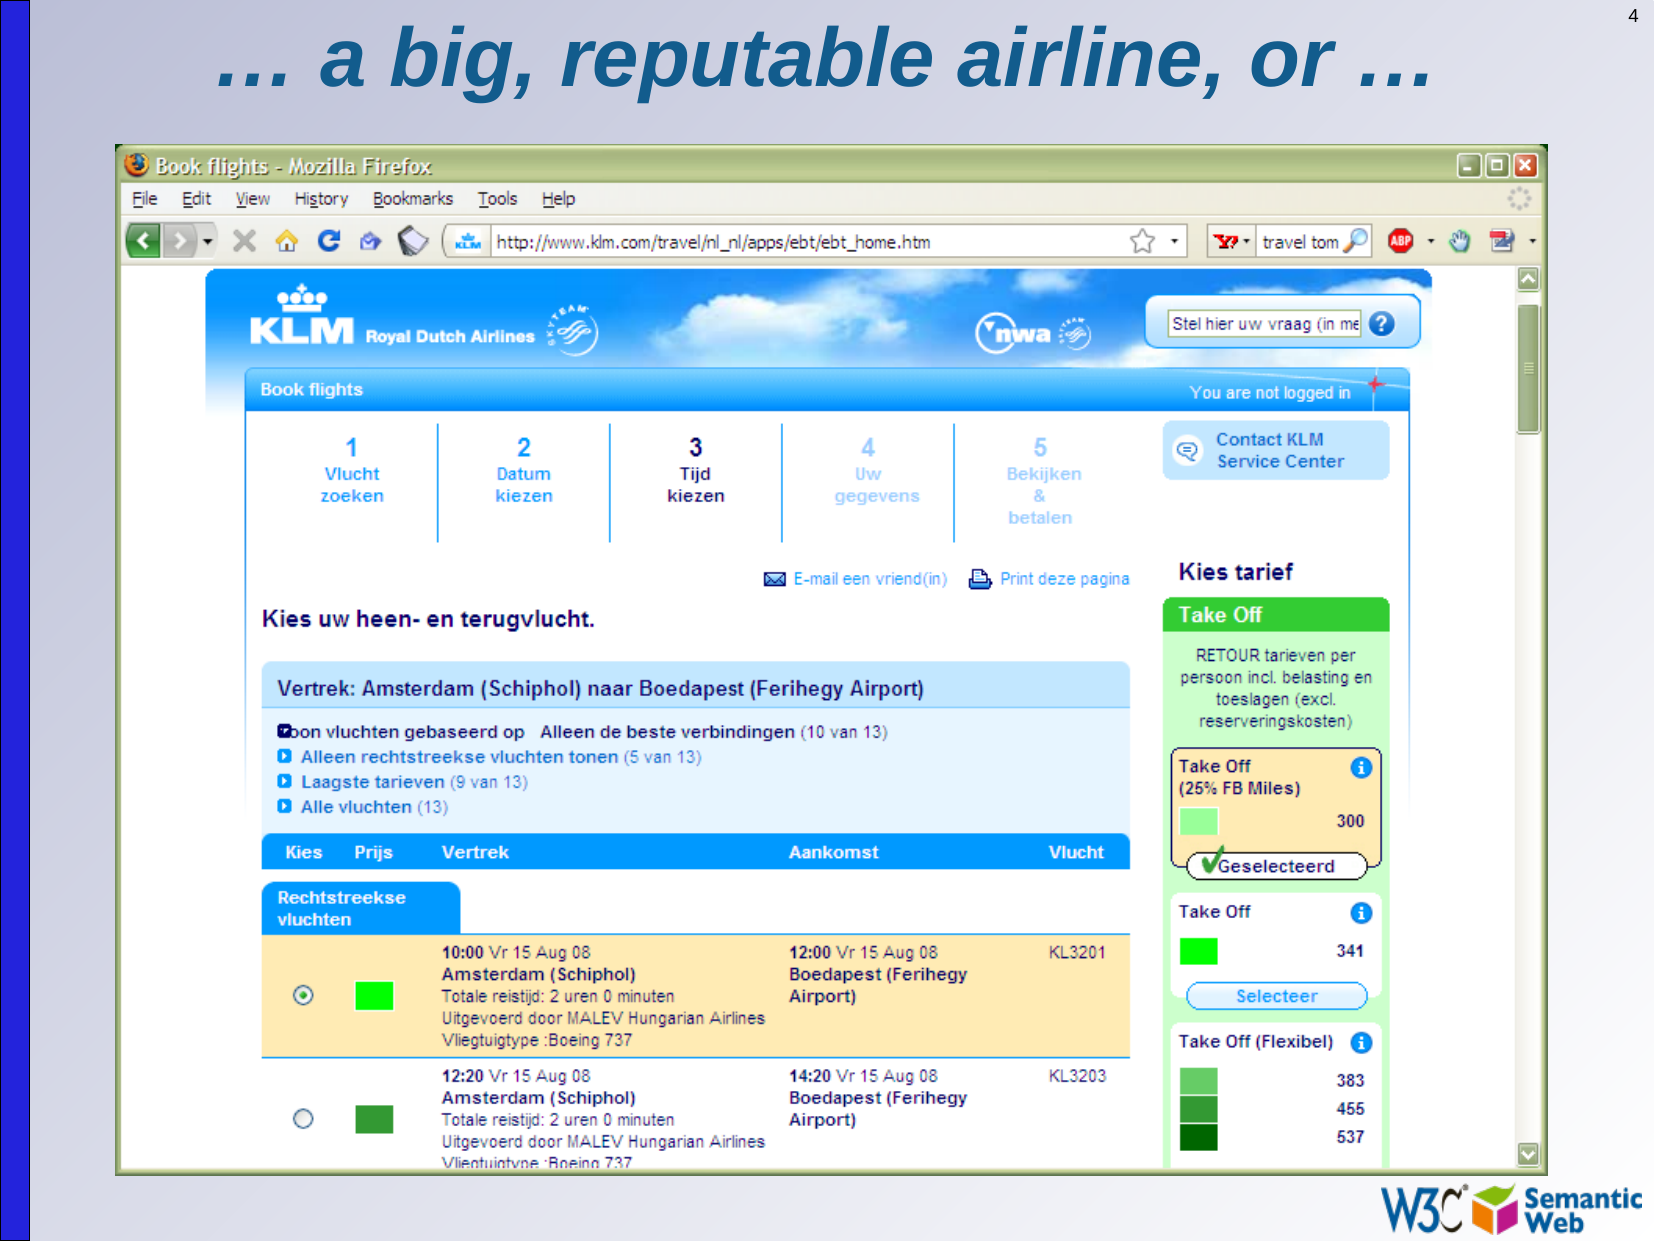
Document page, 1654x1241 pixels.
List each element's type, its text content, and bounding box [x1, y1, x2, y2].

picture [1381, 1181, 1642, 1235]
title … a big, reputable airline, or … [0, 0, 1654, 119]
picture [115, 144, 1548, 1177]
